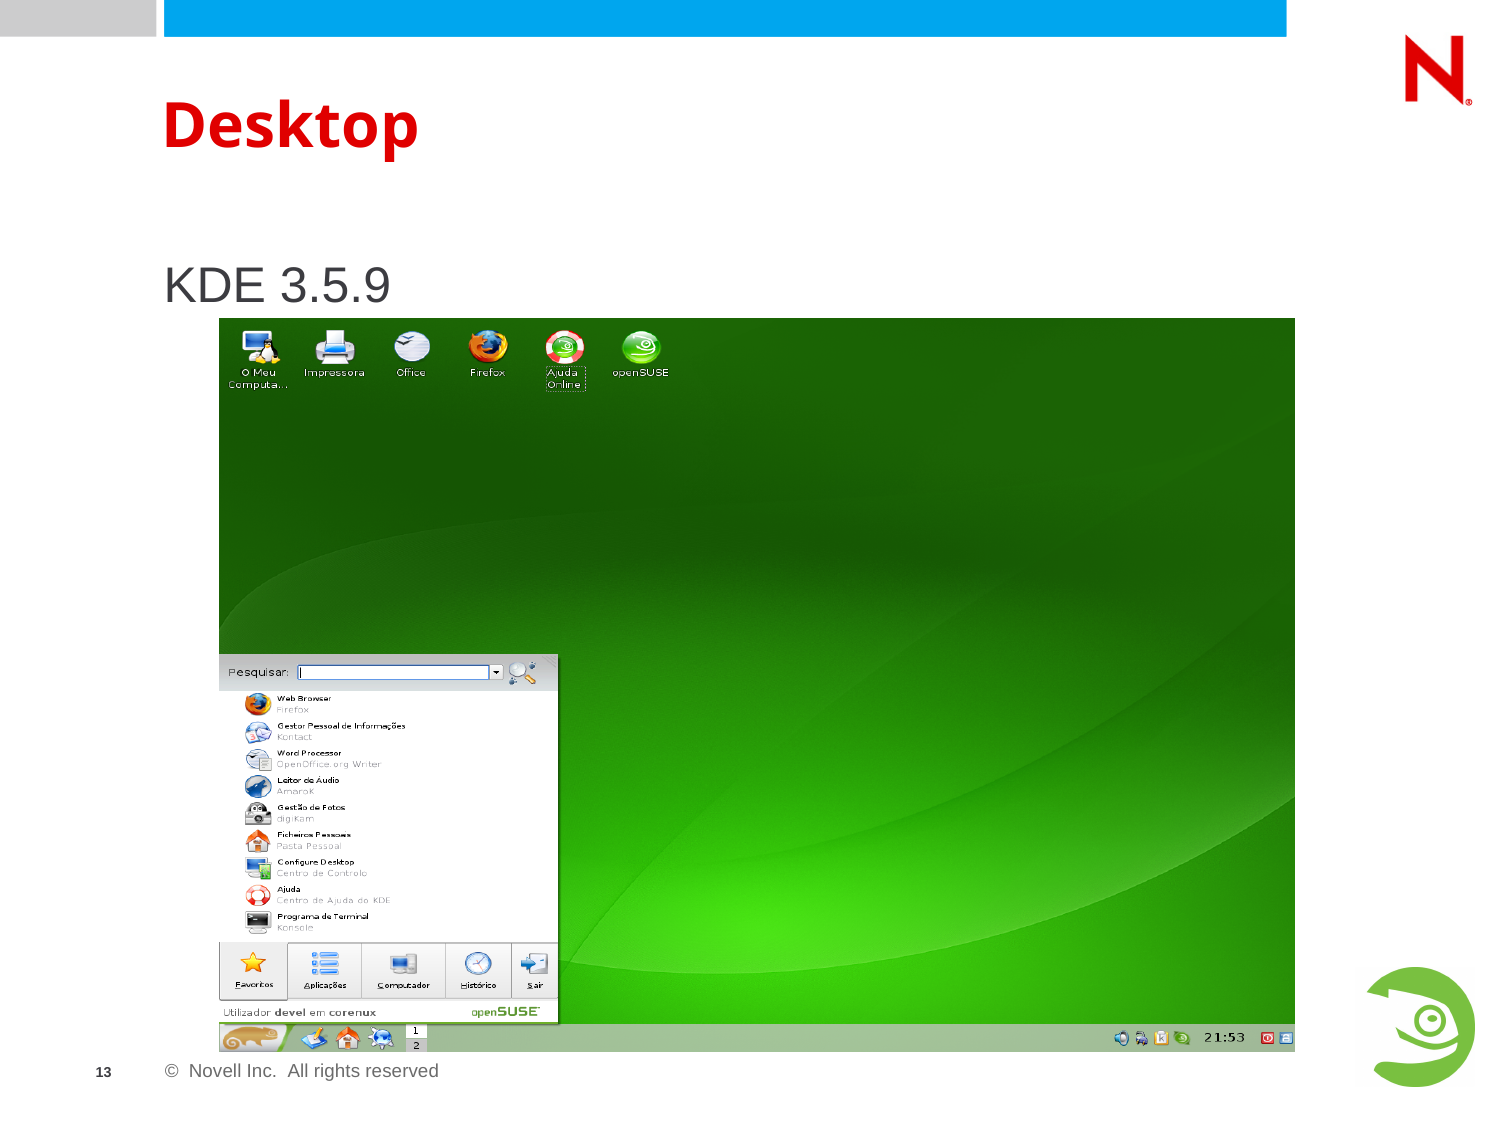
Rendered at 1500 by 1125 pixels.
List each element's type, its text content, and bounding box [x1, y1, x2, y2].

picture [1403, 32, 1473, 107]
picture [1355, 967, 1475, 1087]
title Desktop [161, 41, 1383, 205]
picture [219, 318, 1295, 1052]
list KDE 3.5.9 [163, 254, 1404, 986]
